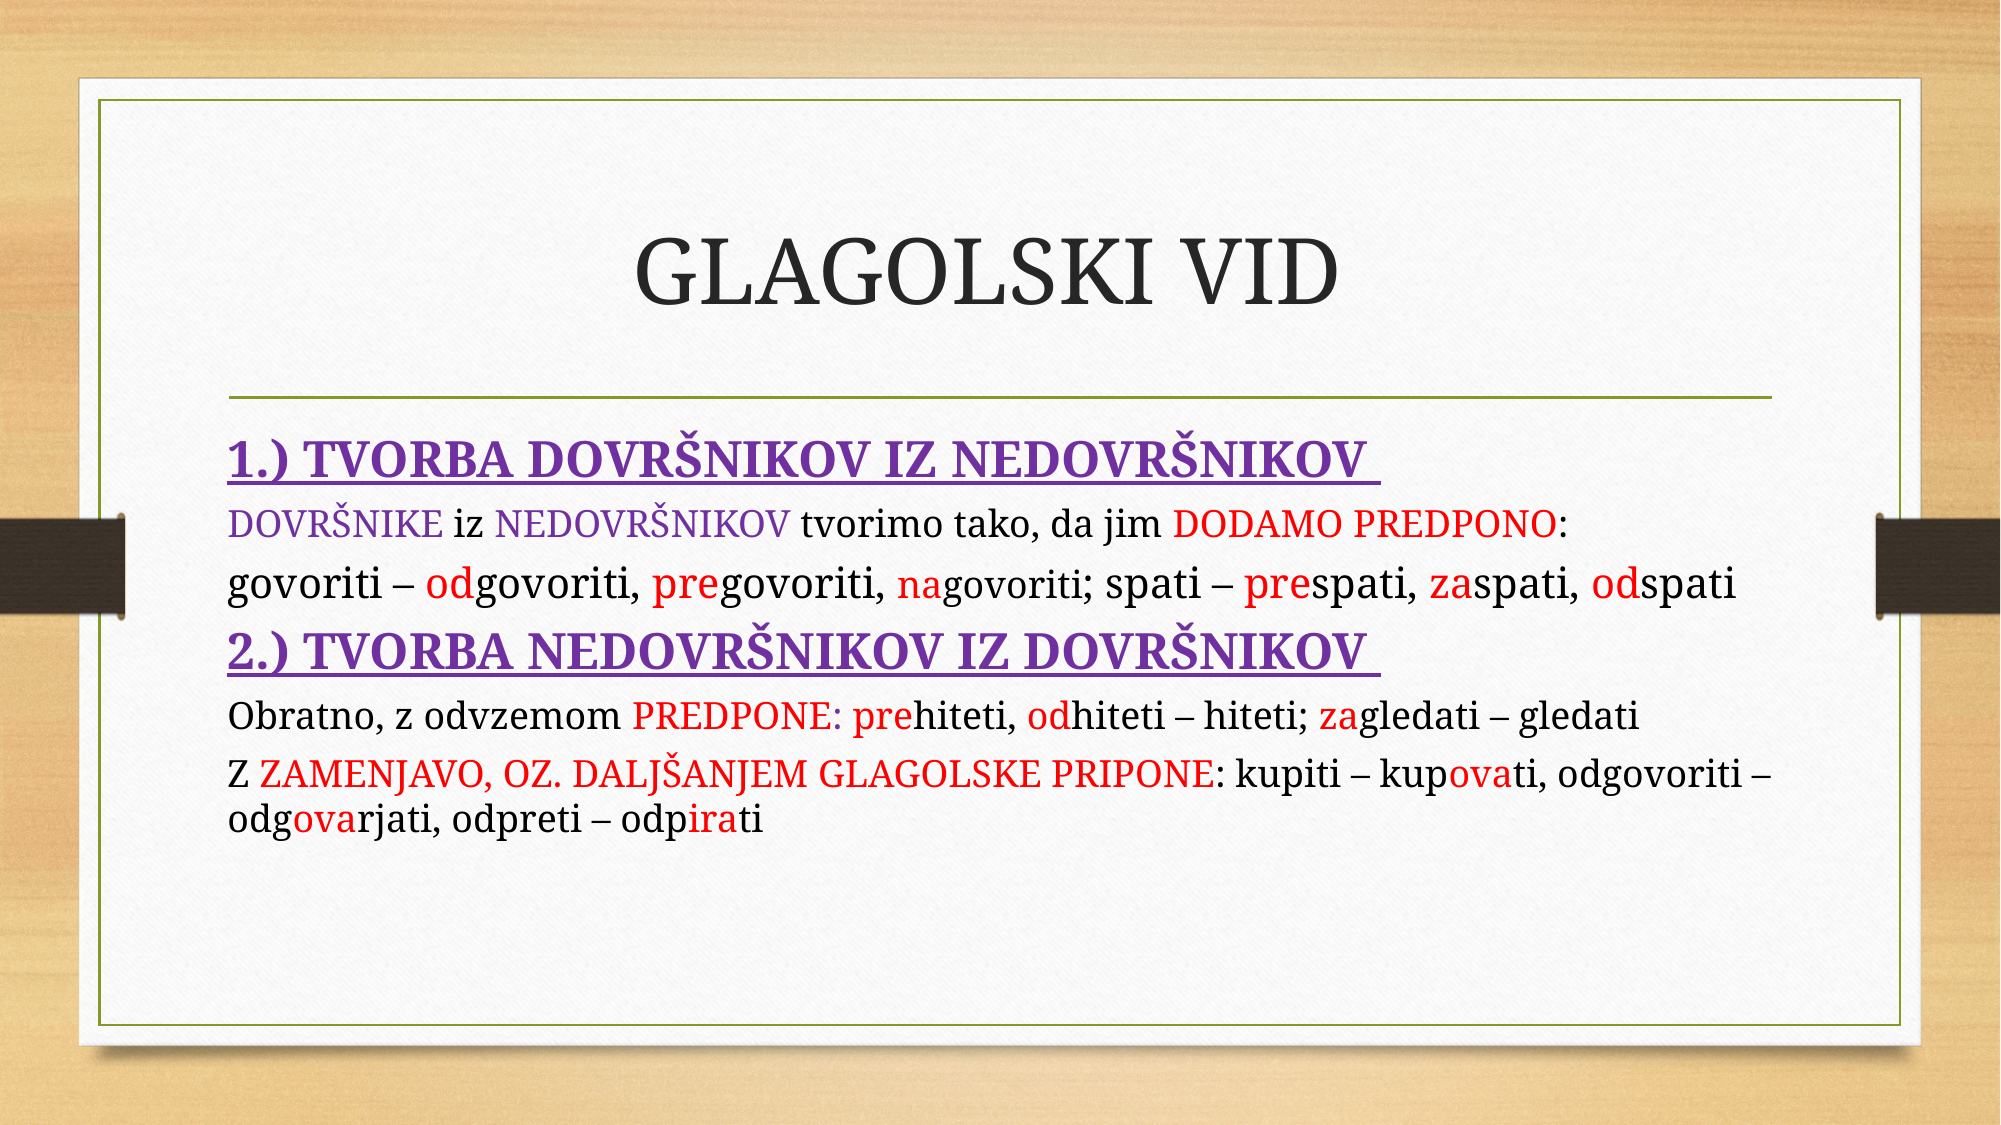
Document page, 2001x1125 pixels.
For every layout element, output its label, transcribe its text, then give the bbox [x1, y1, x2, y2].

title GLAGOLSKI VID [212, 161, 1788, 376]
list 1.) TVORBA DOVRŠNIKOV IZ NEDOVRŠNIKOV DOVRŠNIKE iz NEDOVRŠNIKOV tvorimo tako, da jim DODAMO PREDPONO: govoriti – odgovoriti, pregovoriti, nagovoriti; spati – prespati, zaspati, odspati 2.) TVORBA NEDOVRŠNIKOV IZ DOVRŠNIKOV Obratno, z odvzemom PREDPONE: prehiteti, odhiteti – hiteti; zagledati – gledati Z ZAMENJAVO, OZ. DALJŠANJEM GLAGOLSKE PRIPONE: kupiti – kupovati, odgovoriti – odgovarjati, odpreti – odpirati [212, 419, 1788, 964]
